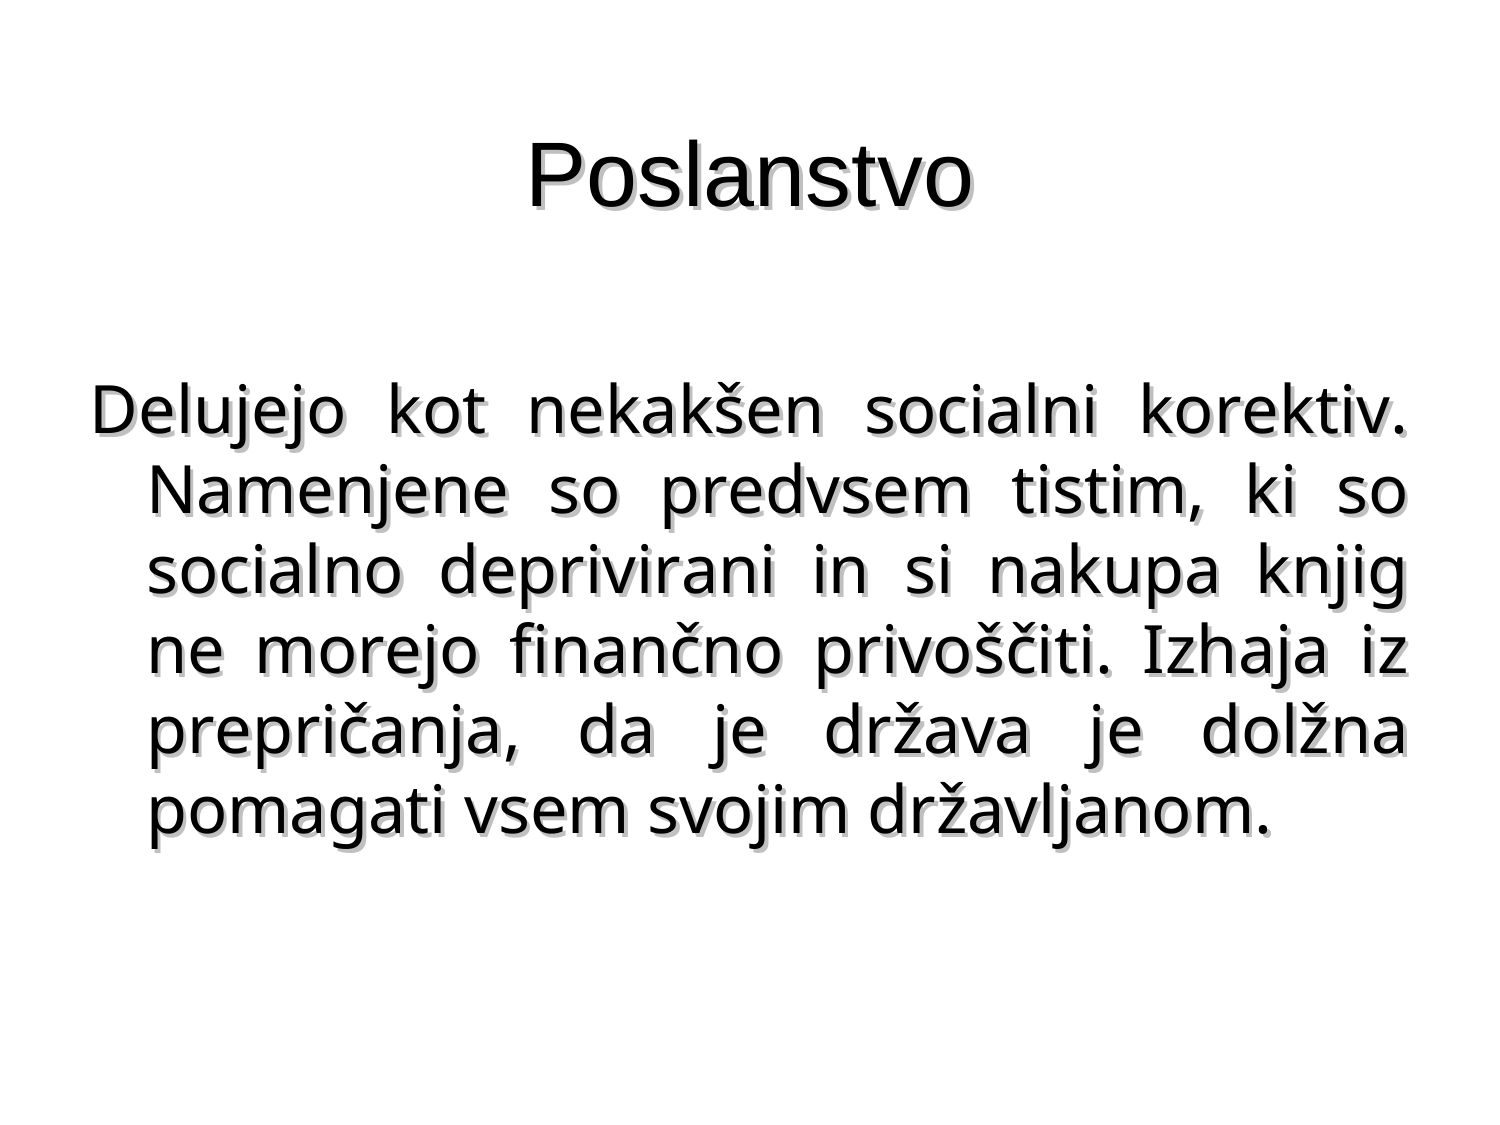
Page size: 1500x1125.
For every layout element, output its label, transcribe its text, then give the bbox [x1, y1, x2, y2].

list Delujejo kot nekakšen socialni korektiv. Namenjene so predvsem tistim, ki so socialno deprivirani in si nakupa knjig ne morejo finančno privoščiti. Izhaja iz prepričanja, da je država je dolžna pomagati vsem svojim državljanom. [75, 262, 1426, 1006]
title Poslanstvo [75, 25, 1426, 233]
